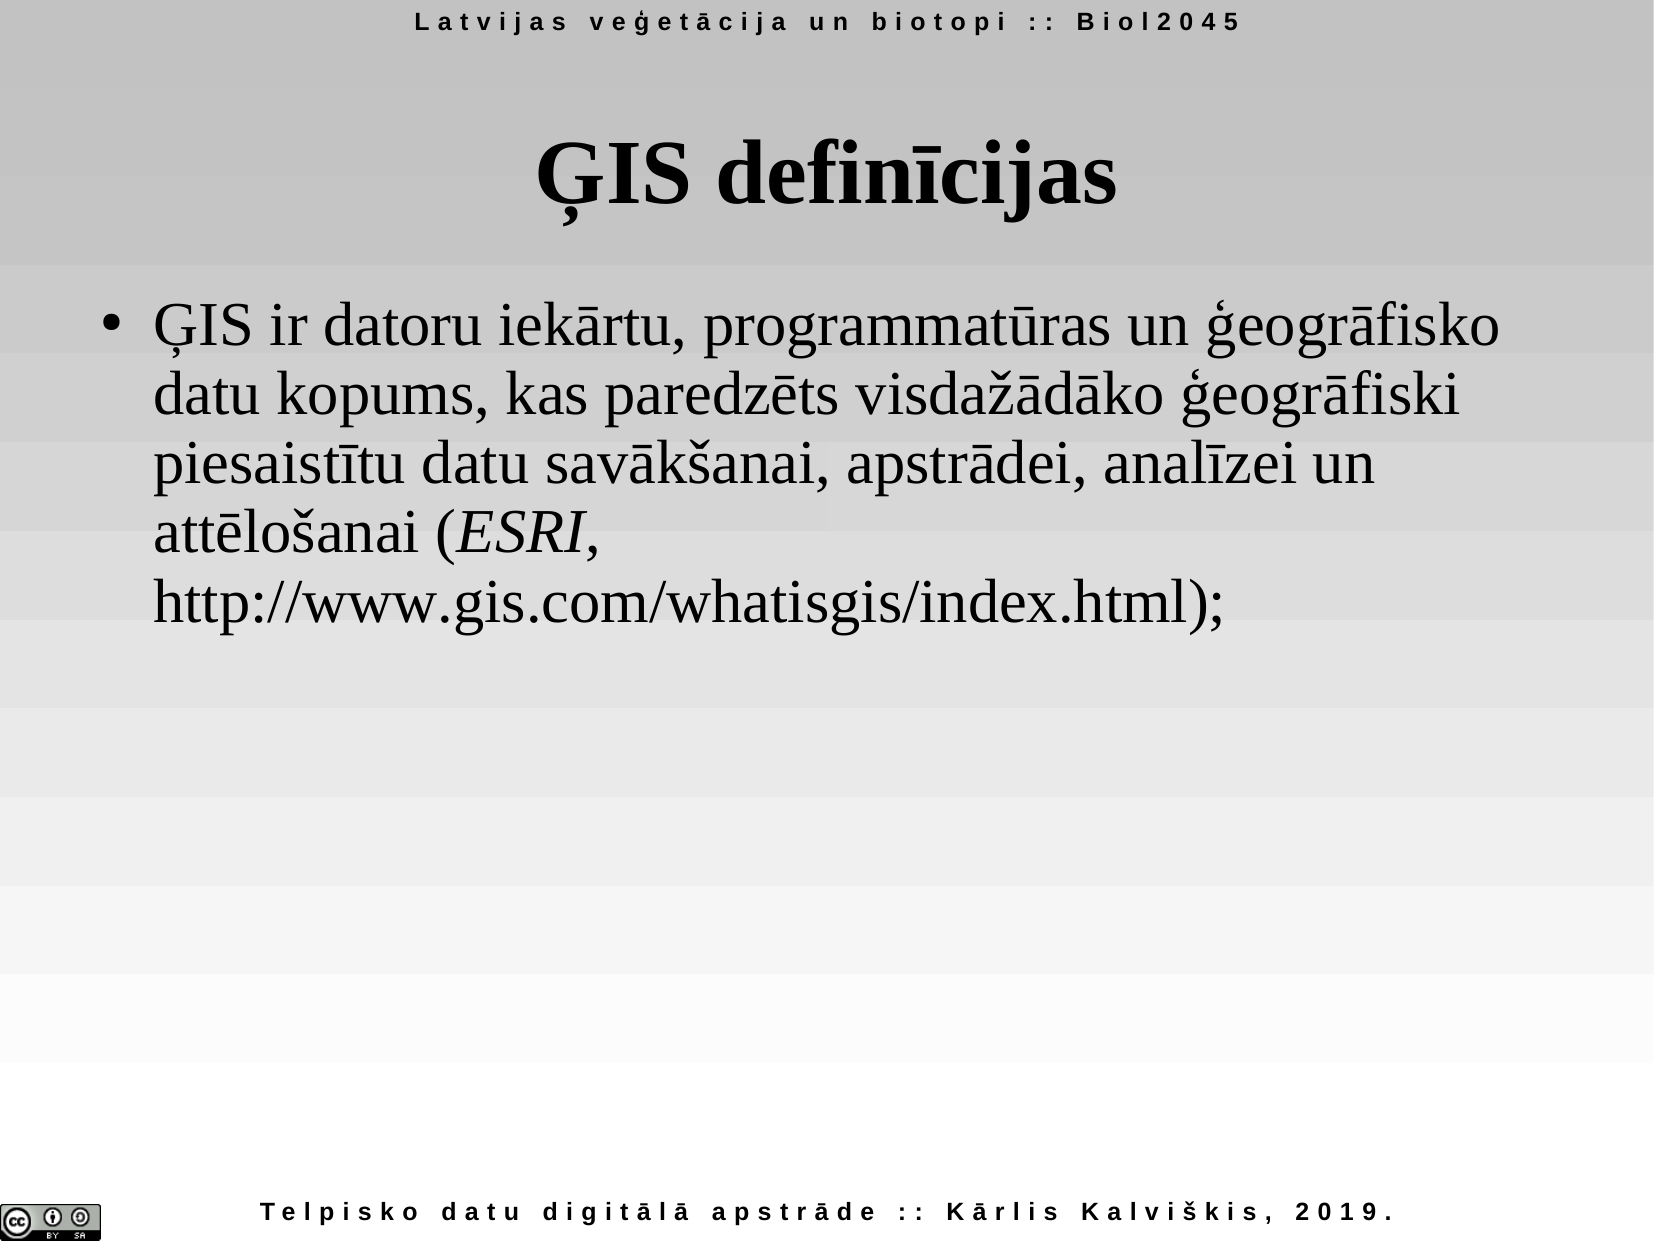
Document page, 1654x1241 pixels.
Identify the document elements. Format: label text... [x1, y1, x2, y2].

list ĢIS ir datoru iekārtu, programmatūras un ģeogrāfisko datu kopums, kas paredzēts visdažādāko ģeogrāfiski piesaistītu datu savākšanai, apstrādei, analīzei un attēlošanai (ESRI, http://www.gis.com/whatisgis/index.html); [82, 289, 1571, 1113]
picture [0, 0, 1654, 1241]
title ĢIS definīcijas [29, 49, 1625, 296]
